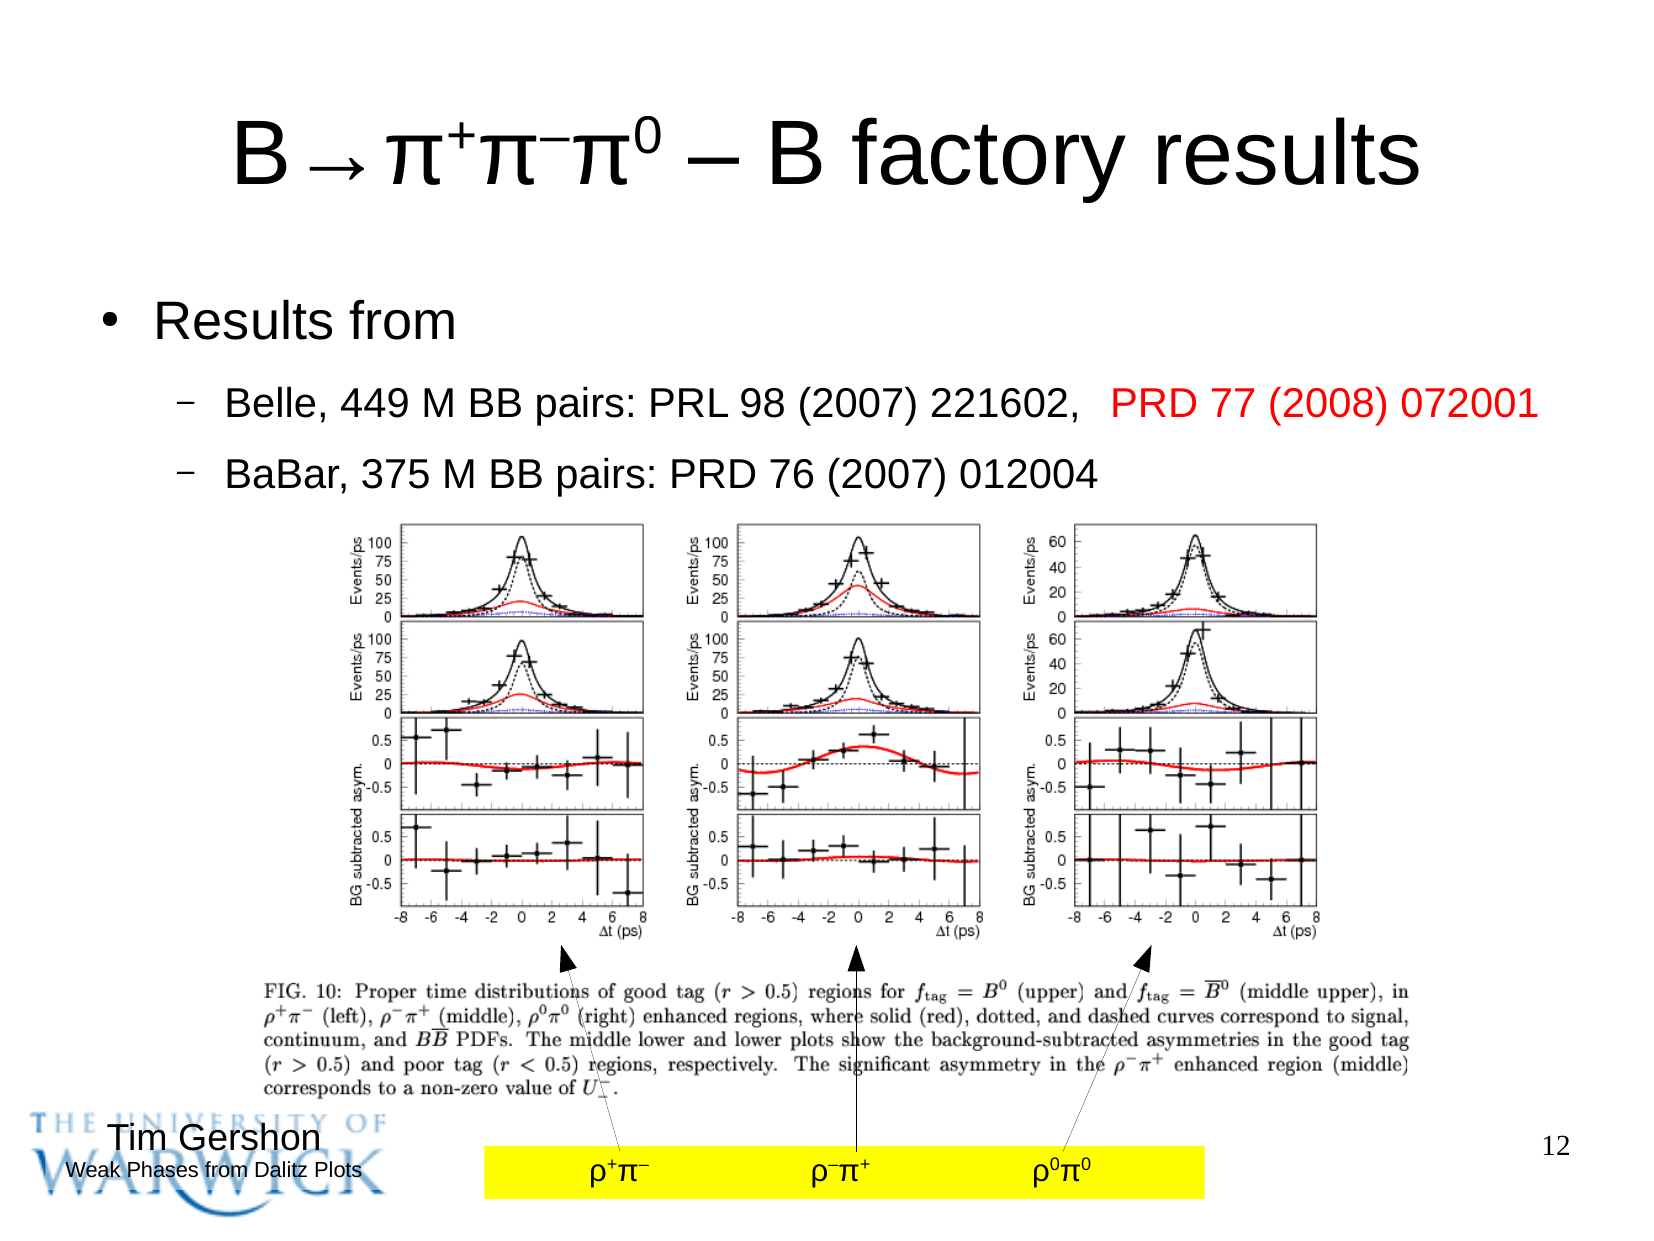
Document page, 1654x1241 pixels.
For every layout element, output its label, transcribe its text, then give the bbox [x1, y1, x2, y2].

picture [19, 499, 1438, 1232]
text_box Tim Gershon Weak Phases from Dalitz Plots [45, 1108, 383, 1190]
text_box ρ+π– ρ–π+ ρ0π0 [484, 1145, 1205, 1199]
title B→π+π–π0 – B factory results [82, 56, 1571, 250]
list Results from Belle, 449 M BB pairs: PRL 98 (2007) 221602, PRD 77 (2008) 072001 BaBar, 375 M BB pairs: PRD 76 (2007) 012004 [82, 290, 1571, 1094]
